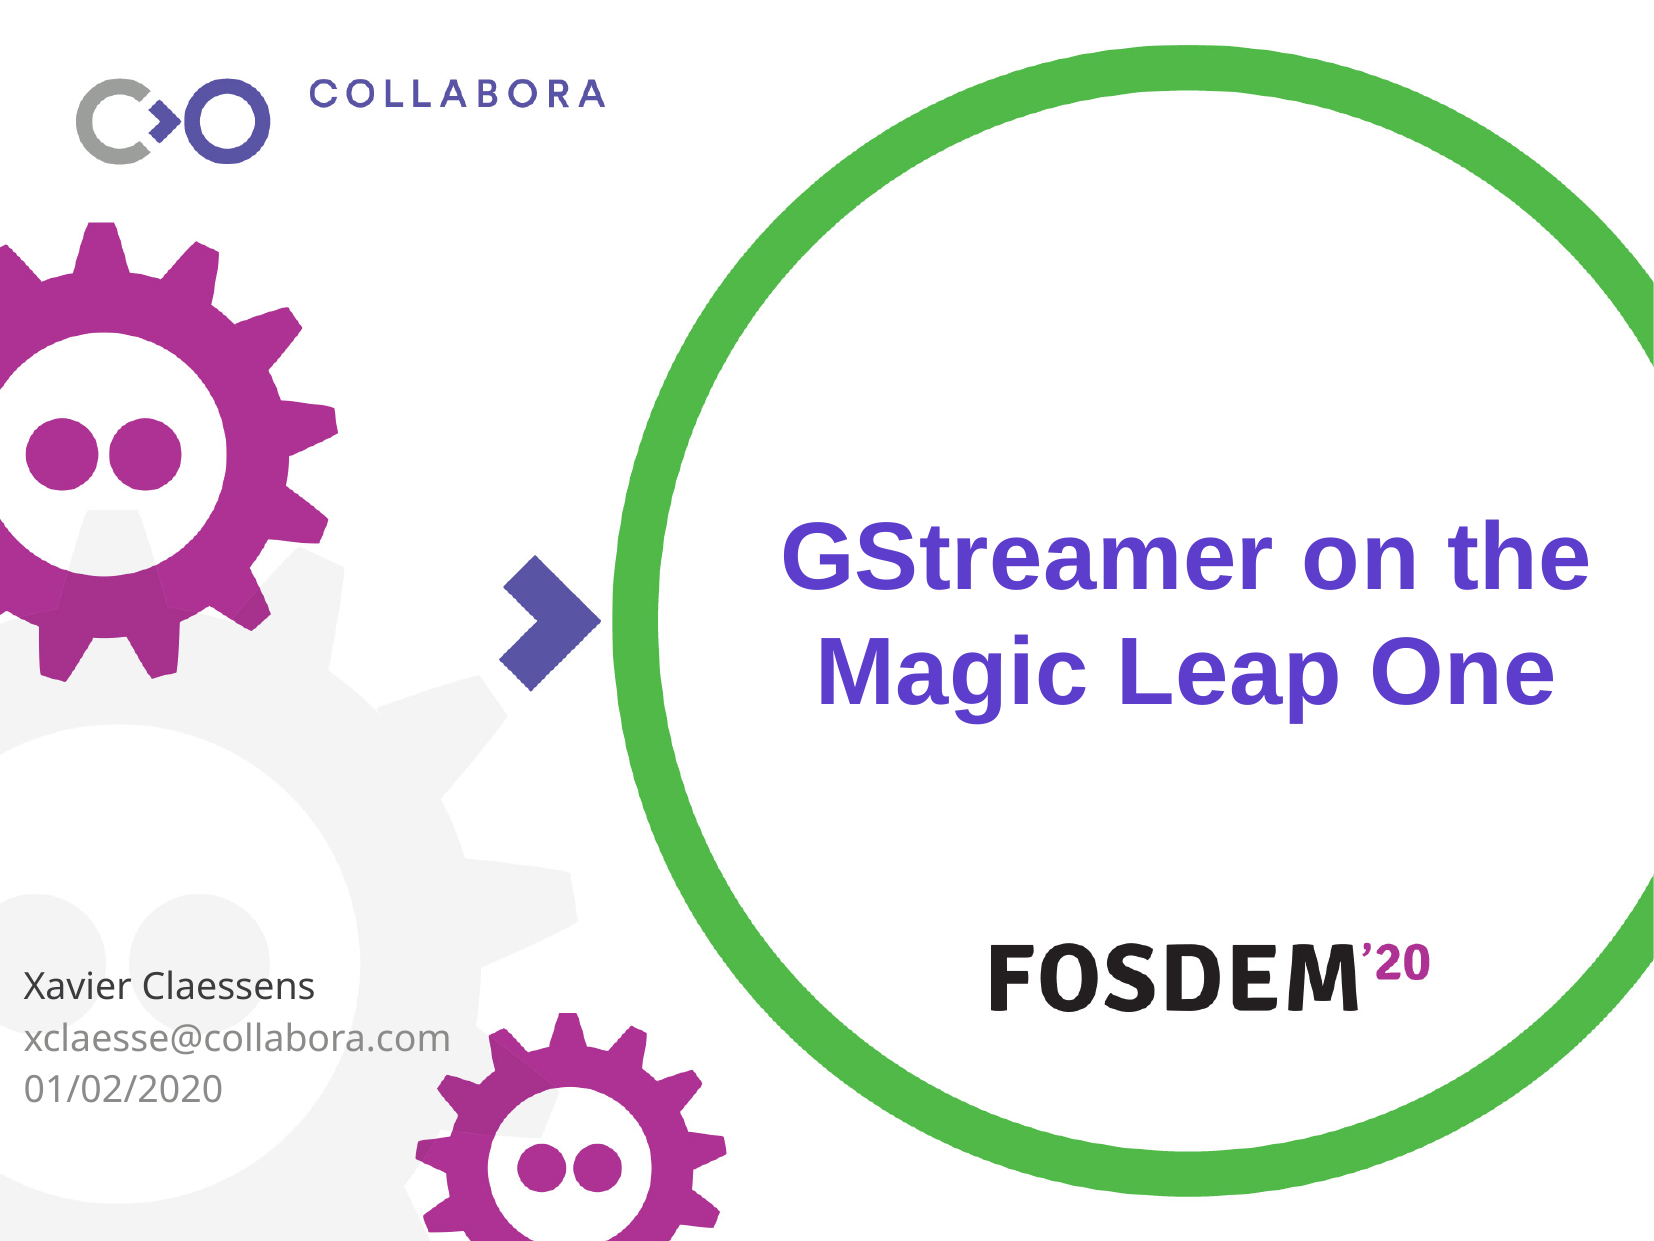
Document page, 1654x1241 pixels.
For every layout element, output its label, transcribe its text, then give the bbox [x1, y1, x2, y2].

title GStreamer on the Magic Leap One [720, 484, 1654, 839]
text_box Xavier Claessens xclaesse@collabora.com 01/02/2020 [23, 944, 641, 1111]
picture [0, 0, 1654, 1241]
